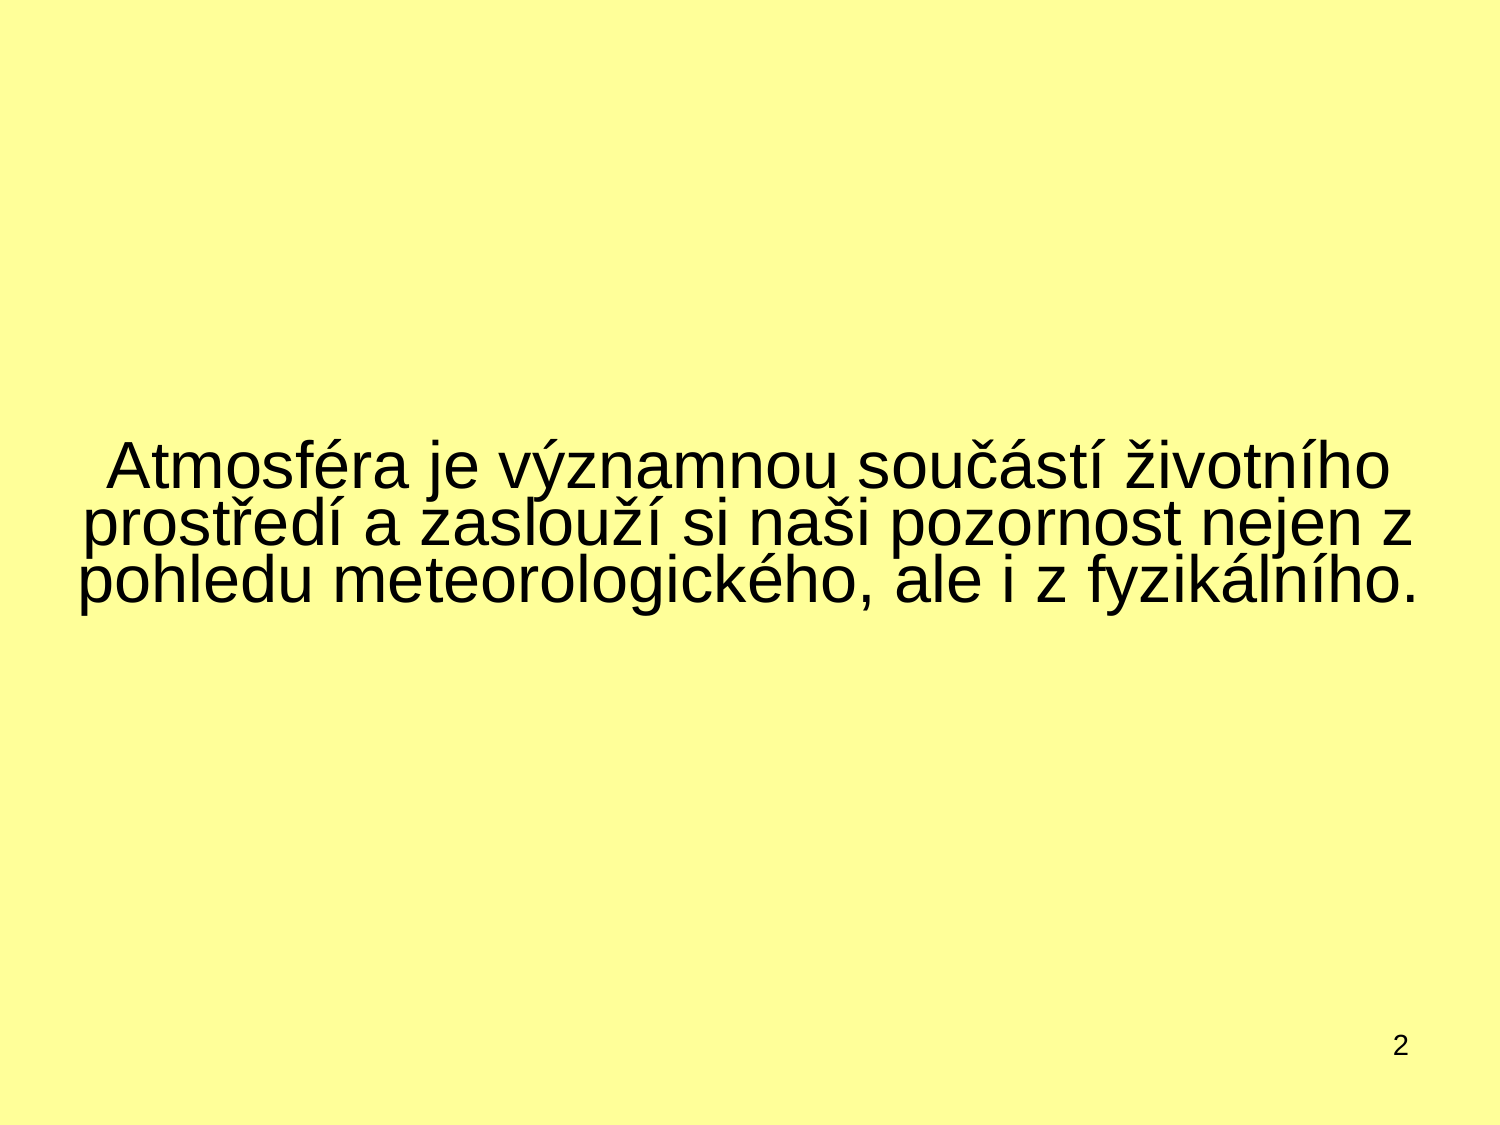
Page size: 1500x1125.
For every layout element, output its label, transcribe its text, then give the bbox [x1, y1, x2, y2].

subtitle Atmosféra je významnou součástí životního prostředí a zaslouží si naši pozornost nejen z pohledu meteorologického, ale i z fyzikálního. [75, 59, 1424, 998]
